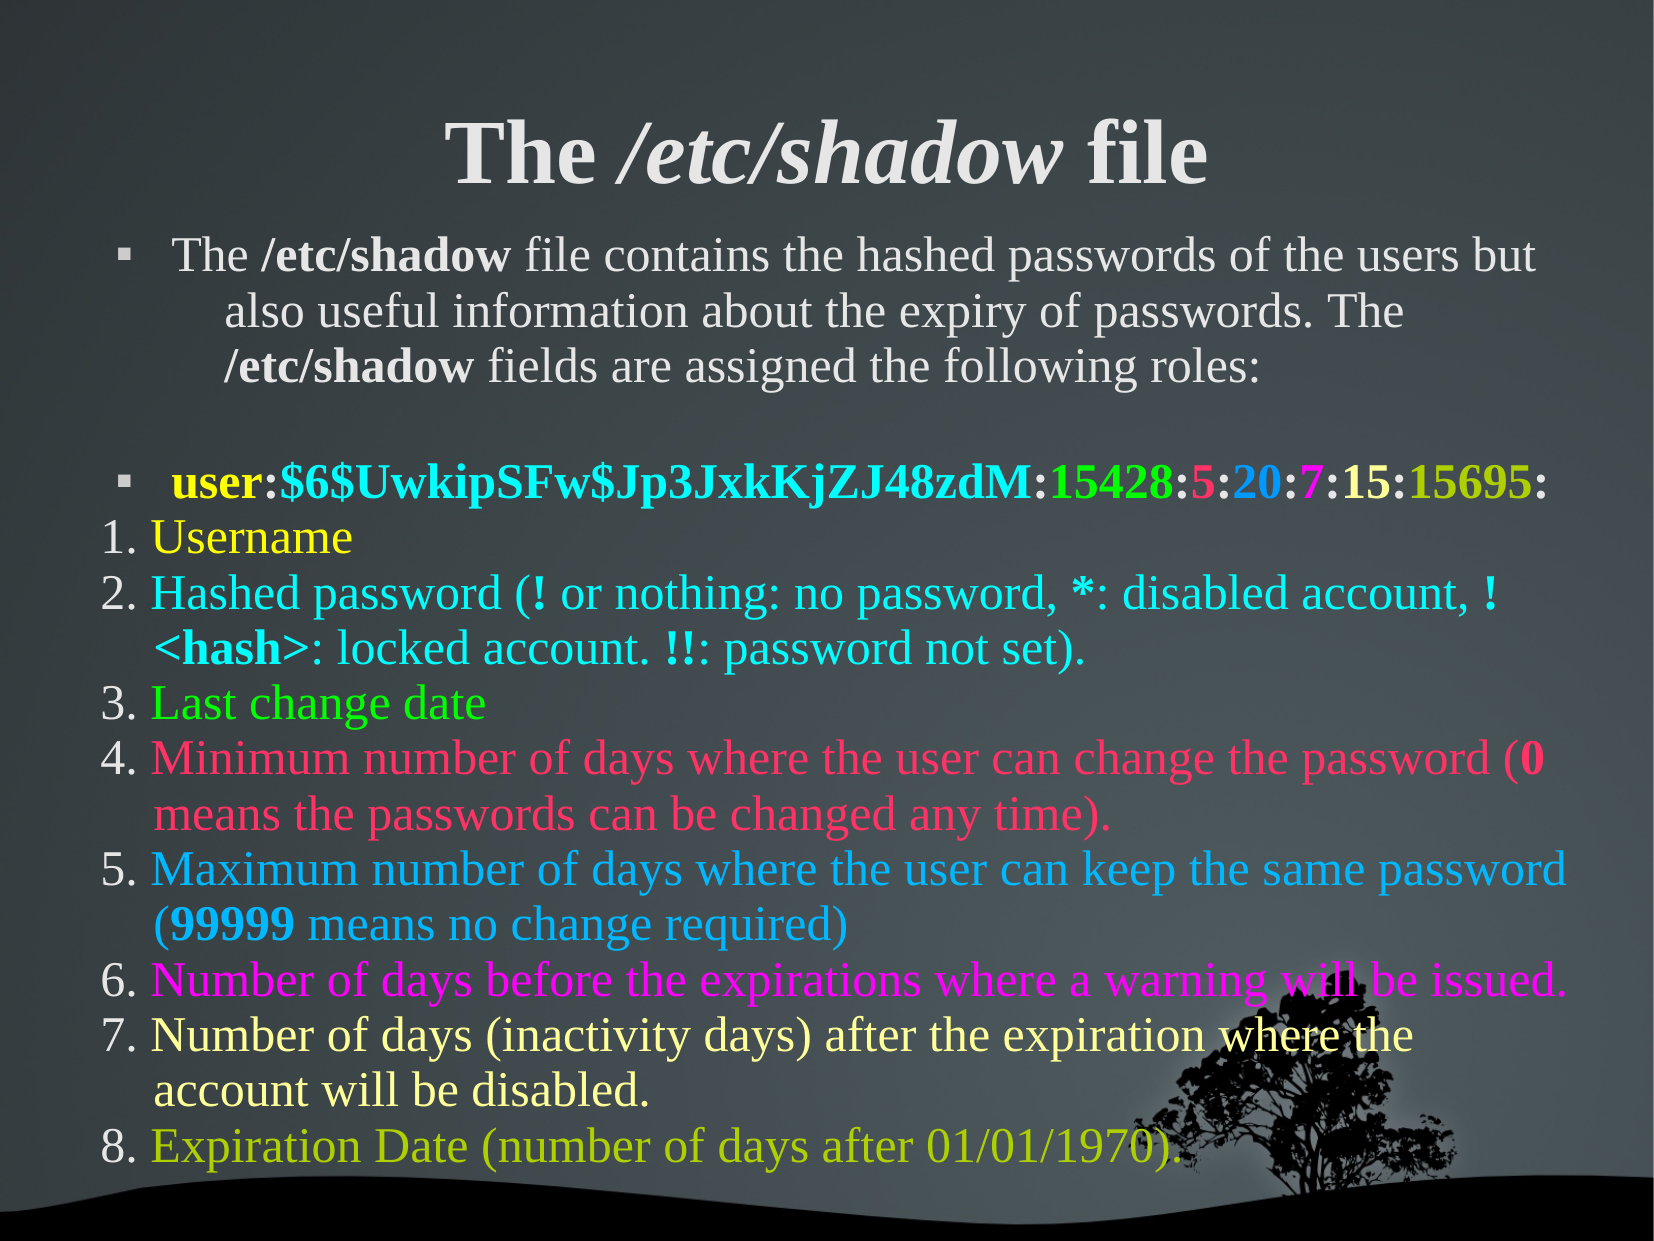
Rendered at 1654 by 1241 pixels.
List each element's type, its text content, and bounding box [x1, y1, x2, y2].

title The /etc/shadow file [82, 49, 1571, 227]
picture [0, 0, 1654, 1241]
list The /etc/shadow file contains the hashed passwords of the users but also useful information about the expiry of passwords. The /etc/shadow fields are assigned the following roles: user:$6$UwkipSFw$Jp3JxkKjZJ48zdM:15428:5:20:7:15:15695: 1. Username 2. Hashed password (! or nothing: no password, *: disabled account, !<hash>: locked account. !!: password not set). 3. Last change date 4. Minimum number of days where the user can change the password (0 means the passwords can be changed any time). 5. Maximum number of days where the user can keep the same password (99999 means no change required) 6. Number of days before the expirations where a warning will be issued. 7. Number of days (inactivity days) after the expiration where the account will be disabled. 8. Expiration Date (number of days after 01/01/1970). [82, 227, 1571, 1230]
